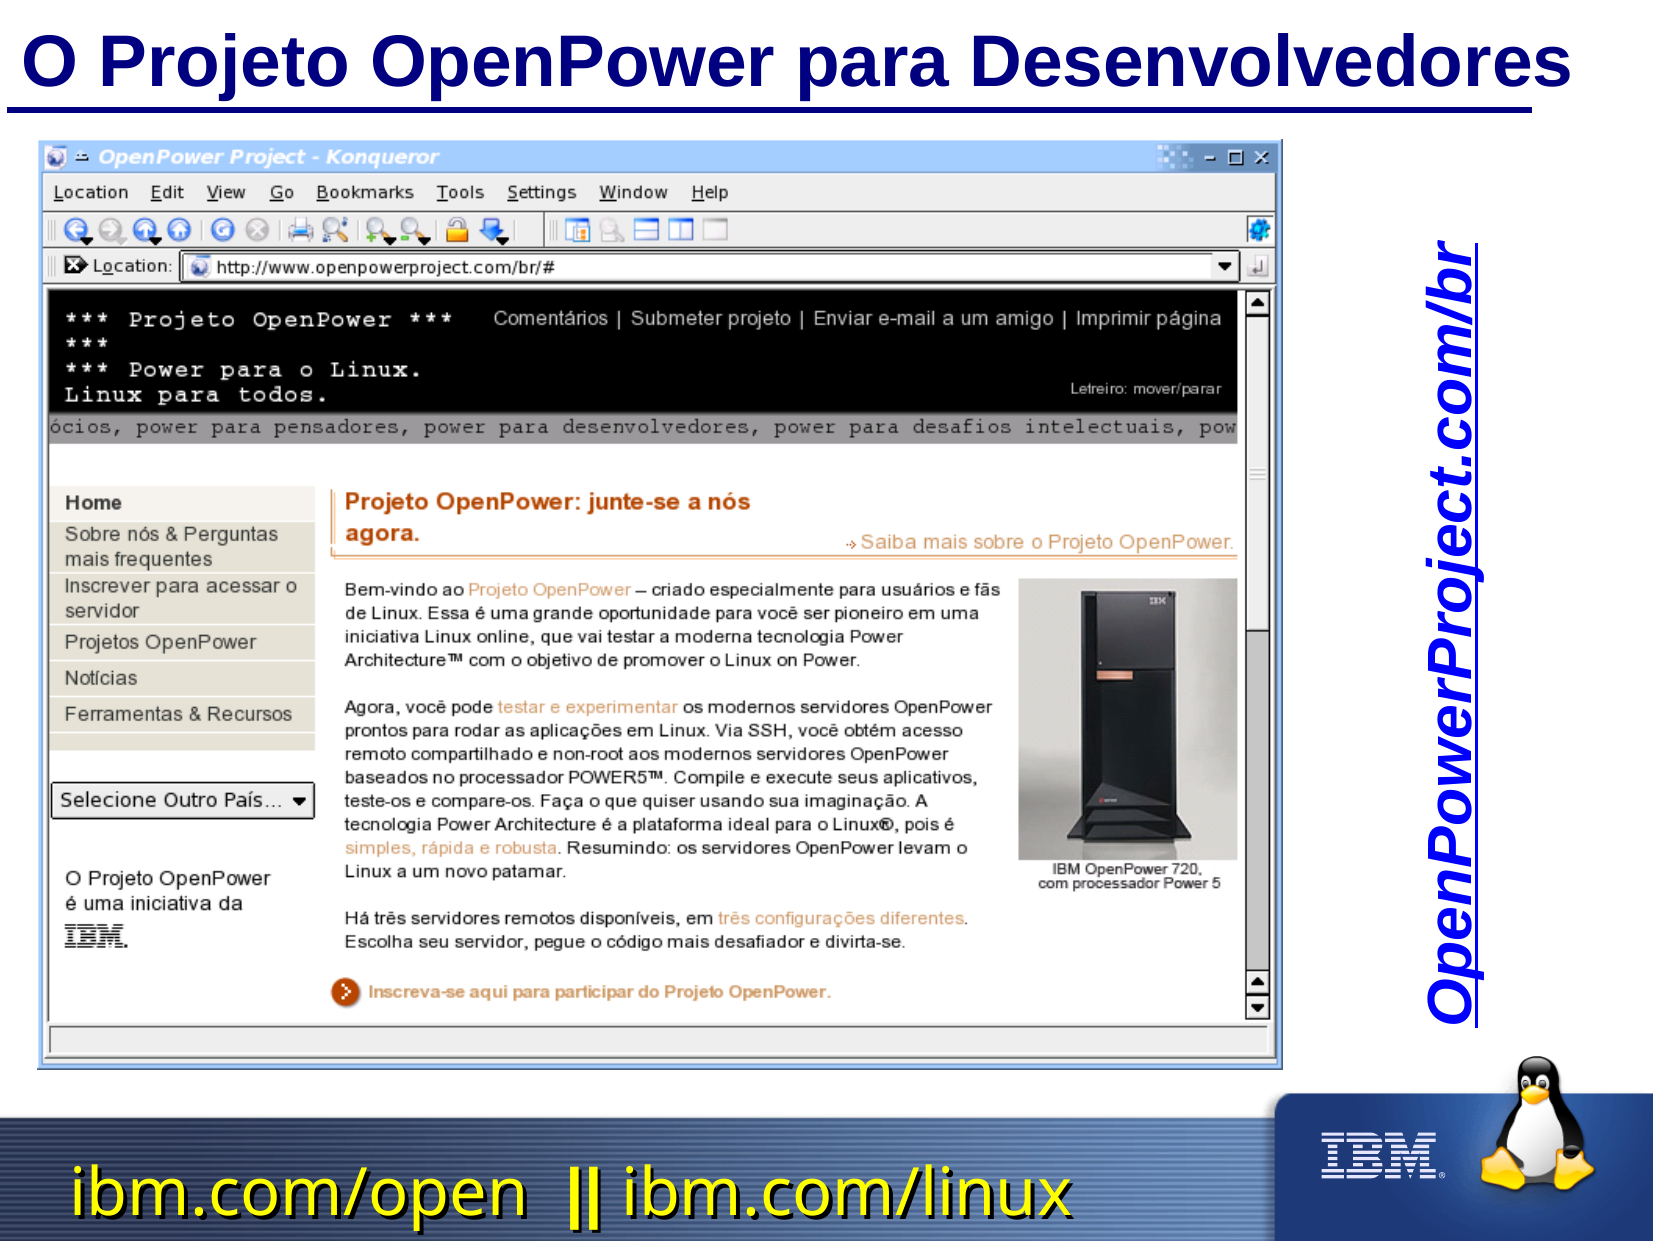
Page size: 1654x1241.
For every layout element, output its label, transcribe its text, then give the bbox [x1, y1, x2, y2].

text_box O Projeto OpenPower para Desenvolvedores [1495, 14, 1640, 241]
text_box OpenPowerProject.com/br [1410, 0, 1495, 1028]
text_box O Projeto OpenPower para Desenvolvedores [21, 14, 1410, 241]
picture [0, 139, 1653, 1241]
